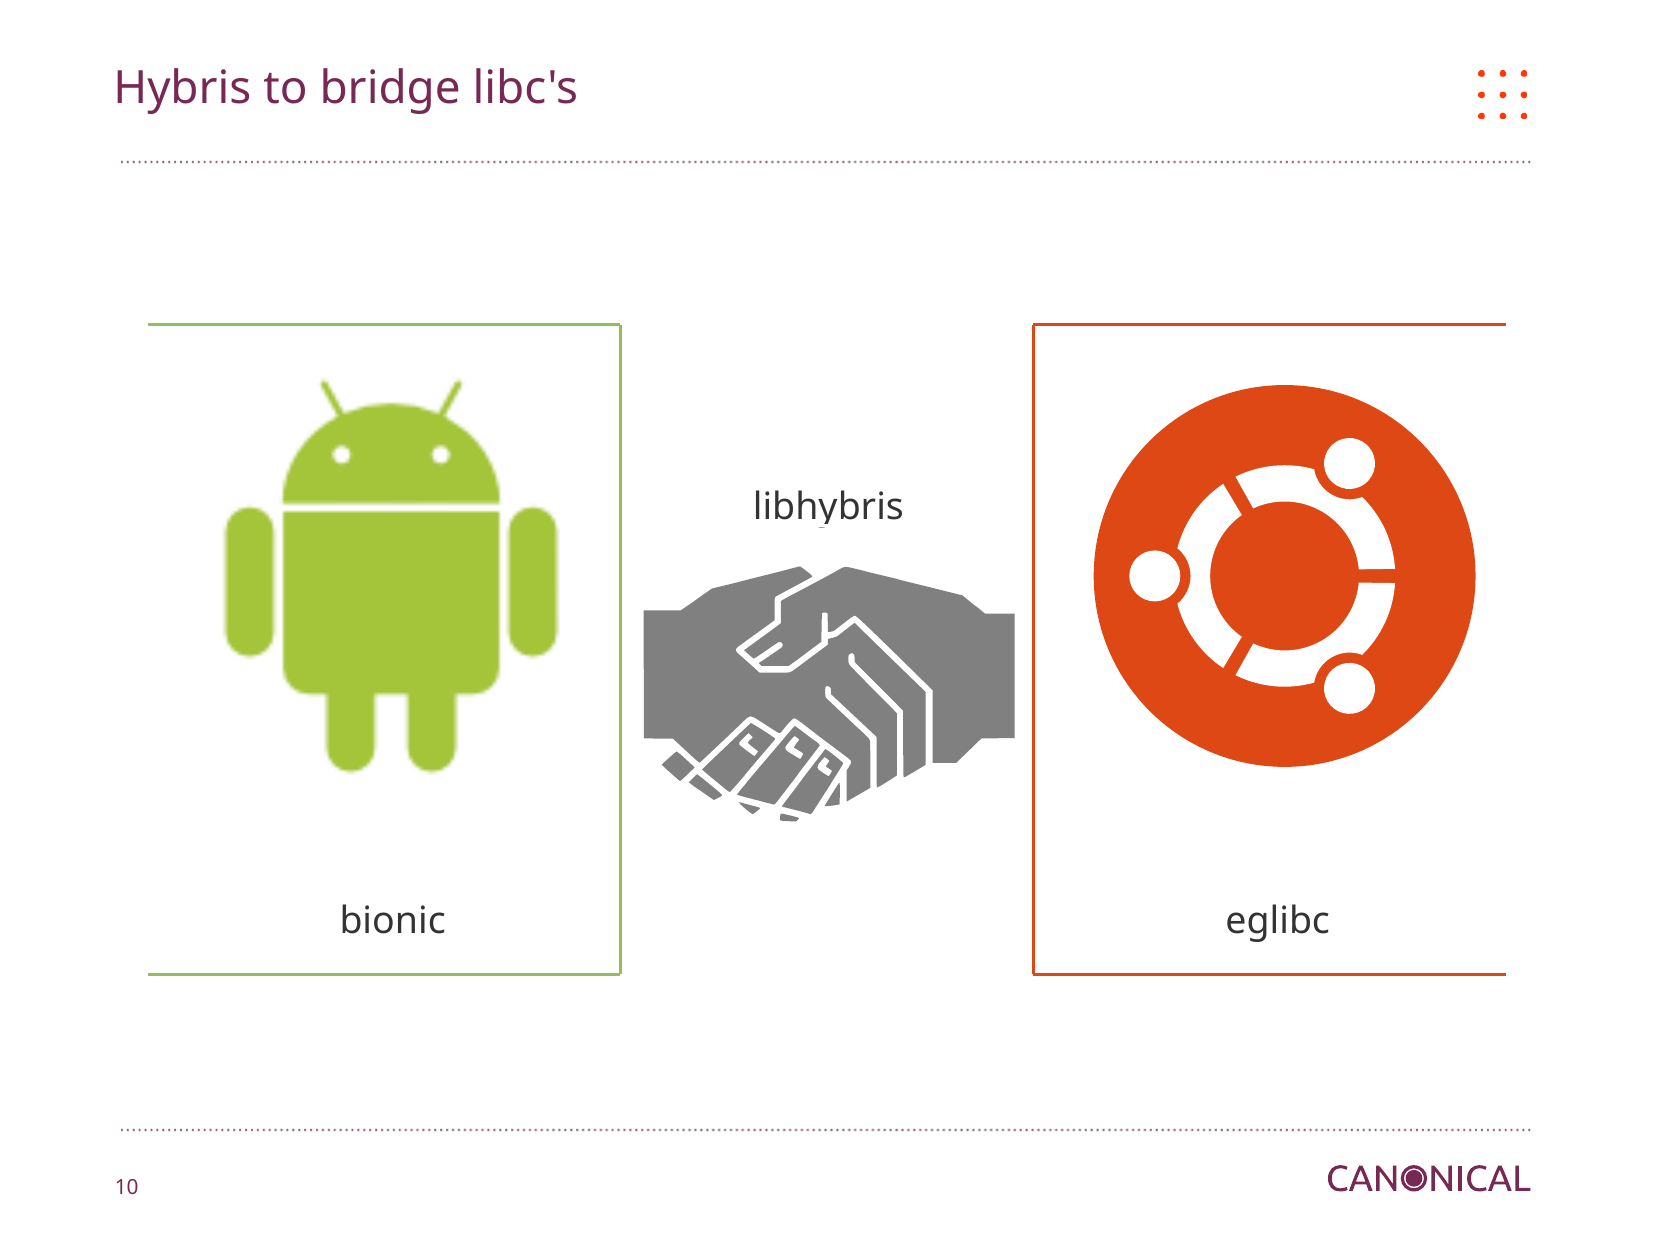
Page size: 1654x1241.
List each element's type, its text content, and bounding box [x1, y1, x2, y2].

text_box bionic [324, 885, 457, 943]
text_box [637, 525, 1022, 880]
picture [218, 373, 567, 782]
text_box libhybris [738, 472, 912, 525]
text_box eglibc [1210, 885, 1343, 943]
title Hybris to bridge libc's [113, 64, 1382, 107]
picture [1092, 383, 1477, 768]
picture [111, 1127, 1533, 1134]
picture [1478, 70, 1527, 119]
picture [111, 159, 1533, 166]
